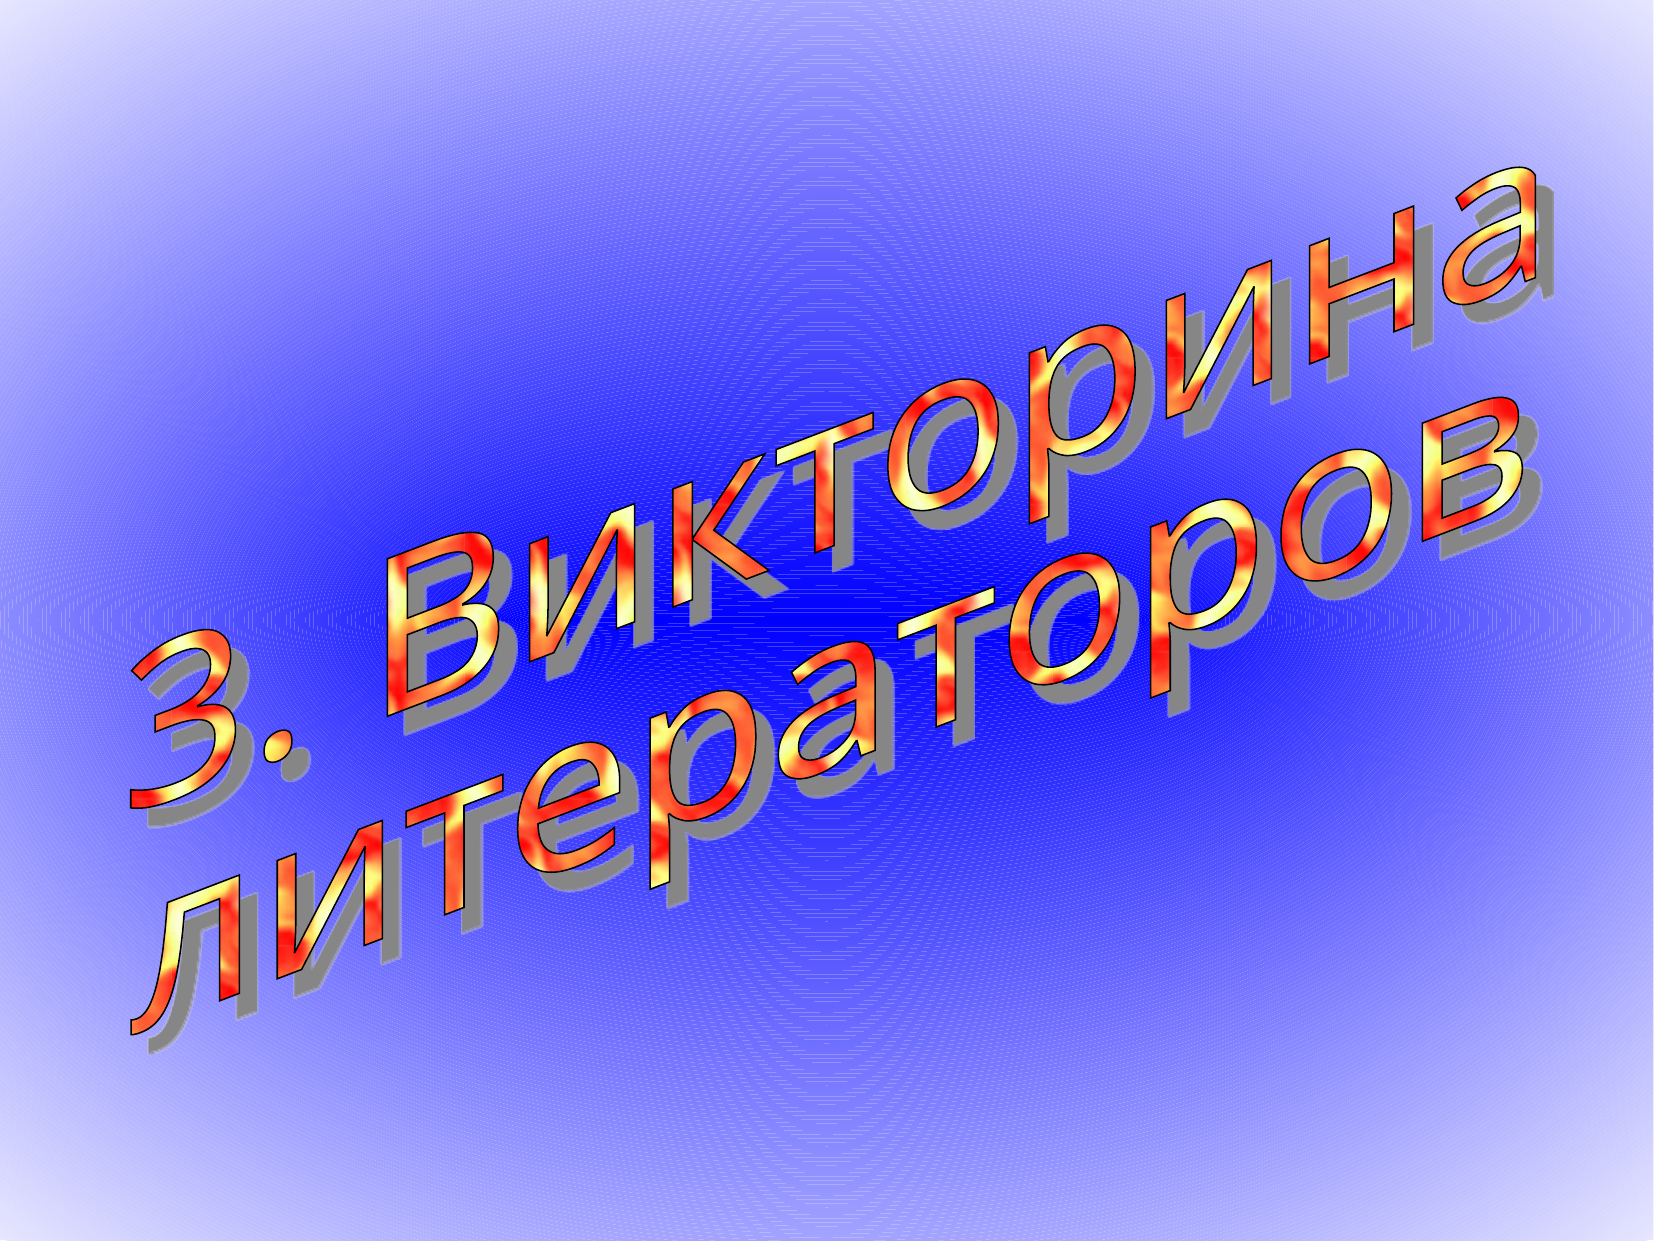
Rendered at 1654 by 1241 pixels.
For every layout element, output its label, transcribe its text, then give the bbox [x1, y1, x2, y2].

text_box 3. Викторина литераторов [264, 730, 292, 763]
text_box 3. Викторина литераторов [650, 690, 756, 890]
text_box 3. Викторина литераторов [1150, 499, 1257, 699]
text_box 3. Викторина литераторов [887, 379, 999, 511]
text_box 3. Викторина литераторов [672, 453, 770, 608]
text_box 3. Викторина литераторов [1009, 553, 1120, 685]
text_box 3. Викторина литераторов [1309, 206, 1414, 364]
text_box 3. Викторина литераторов [1442, 167, 1536, 305]
text_box 3. Викторина литераторов [1166, 260, 1272, 419]
text_box 3. Викторина литераторов [406, 774, 503, 915]
text_box 3. Викторина литераторов [387, 532, 499, 717]
text_box 3. Викторина литераторов [897, 586, 995, 728]
text_box 3. Викторина литераторов [130, 629, 236, 809]
text_box 3. Викторина литераторов [529, 503, 635, 662]
text_box 3. Викторина литераторов [517, 742, 620, 873]
text_box 3. Викторина литераторов [1029, 325, 1136, 524]
text_box 3. Викторина литераторов [277, 820, 383, 979]
text_box 3. Викторина литераторов [778, 641, 876, 779]
text_box 3. Викторина литераторов [1422, 397, 1523, 542]
text_box 3. Викторина литераторов [776, 412, 874, 553]
text_box 3. Викторина литераторов [1281, 449, 1392, 581]
text_box 3. Викторина литераторов [131, 875, 240, 1035]
